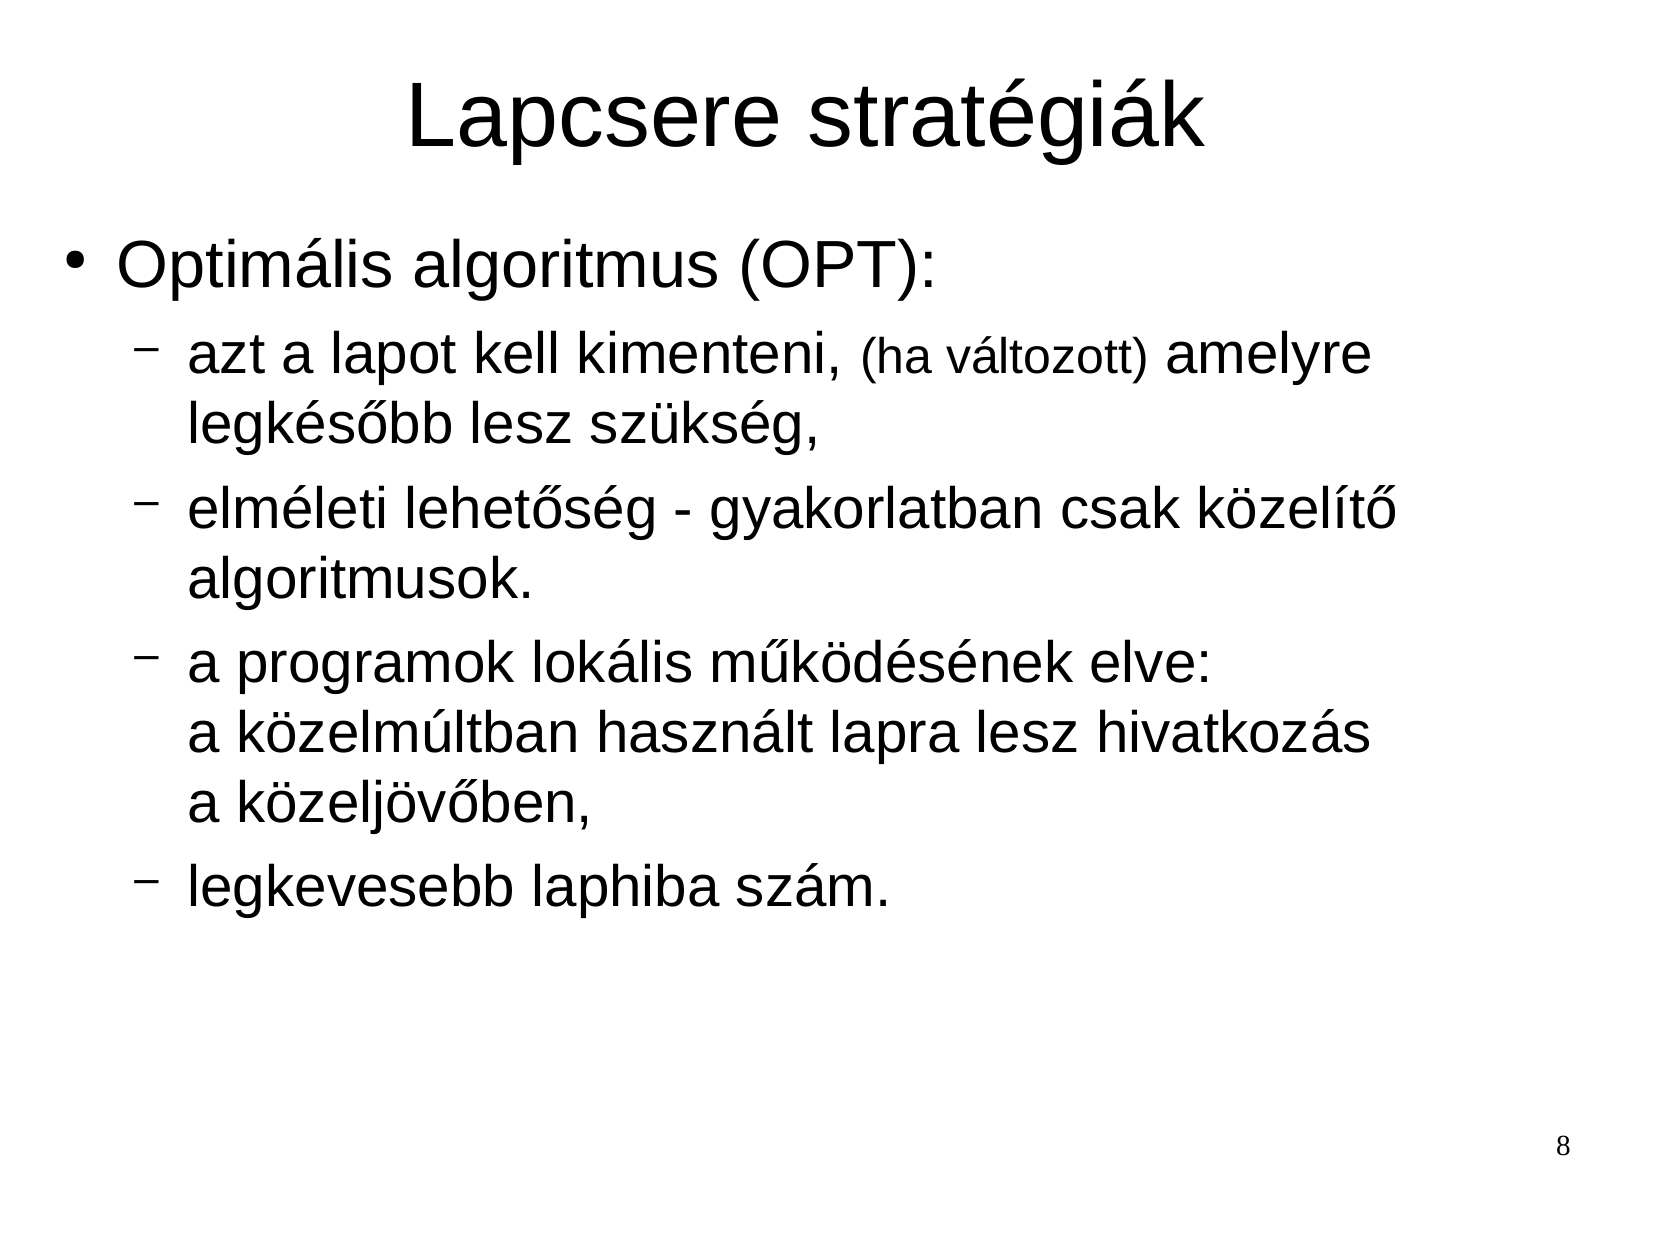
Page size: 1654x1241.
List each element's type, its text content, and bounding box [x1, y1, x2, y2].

list Optimális algoritmus (OPT): azt a lapot kell kimenteni, (ha változott) amelyre legkésőbb lesz szükség, elméleti lehetőség - gyakorlatban csak közelítő algoritmusok. a programok lokális működésének elve: a közelmúltban használt lapra lesz hivatkozás a közeljövőben, legkevesebb laphiba szám. [30, 213, 1437, 1212]
title Lapcsere stratégiák [85, 6, 1492, 214]
